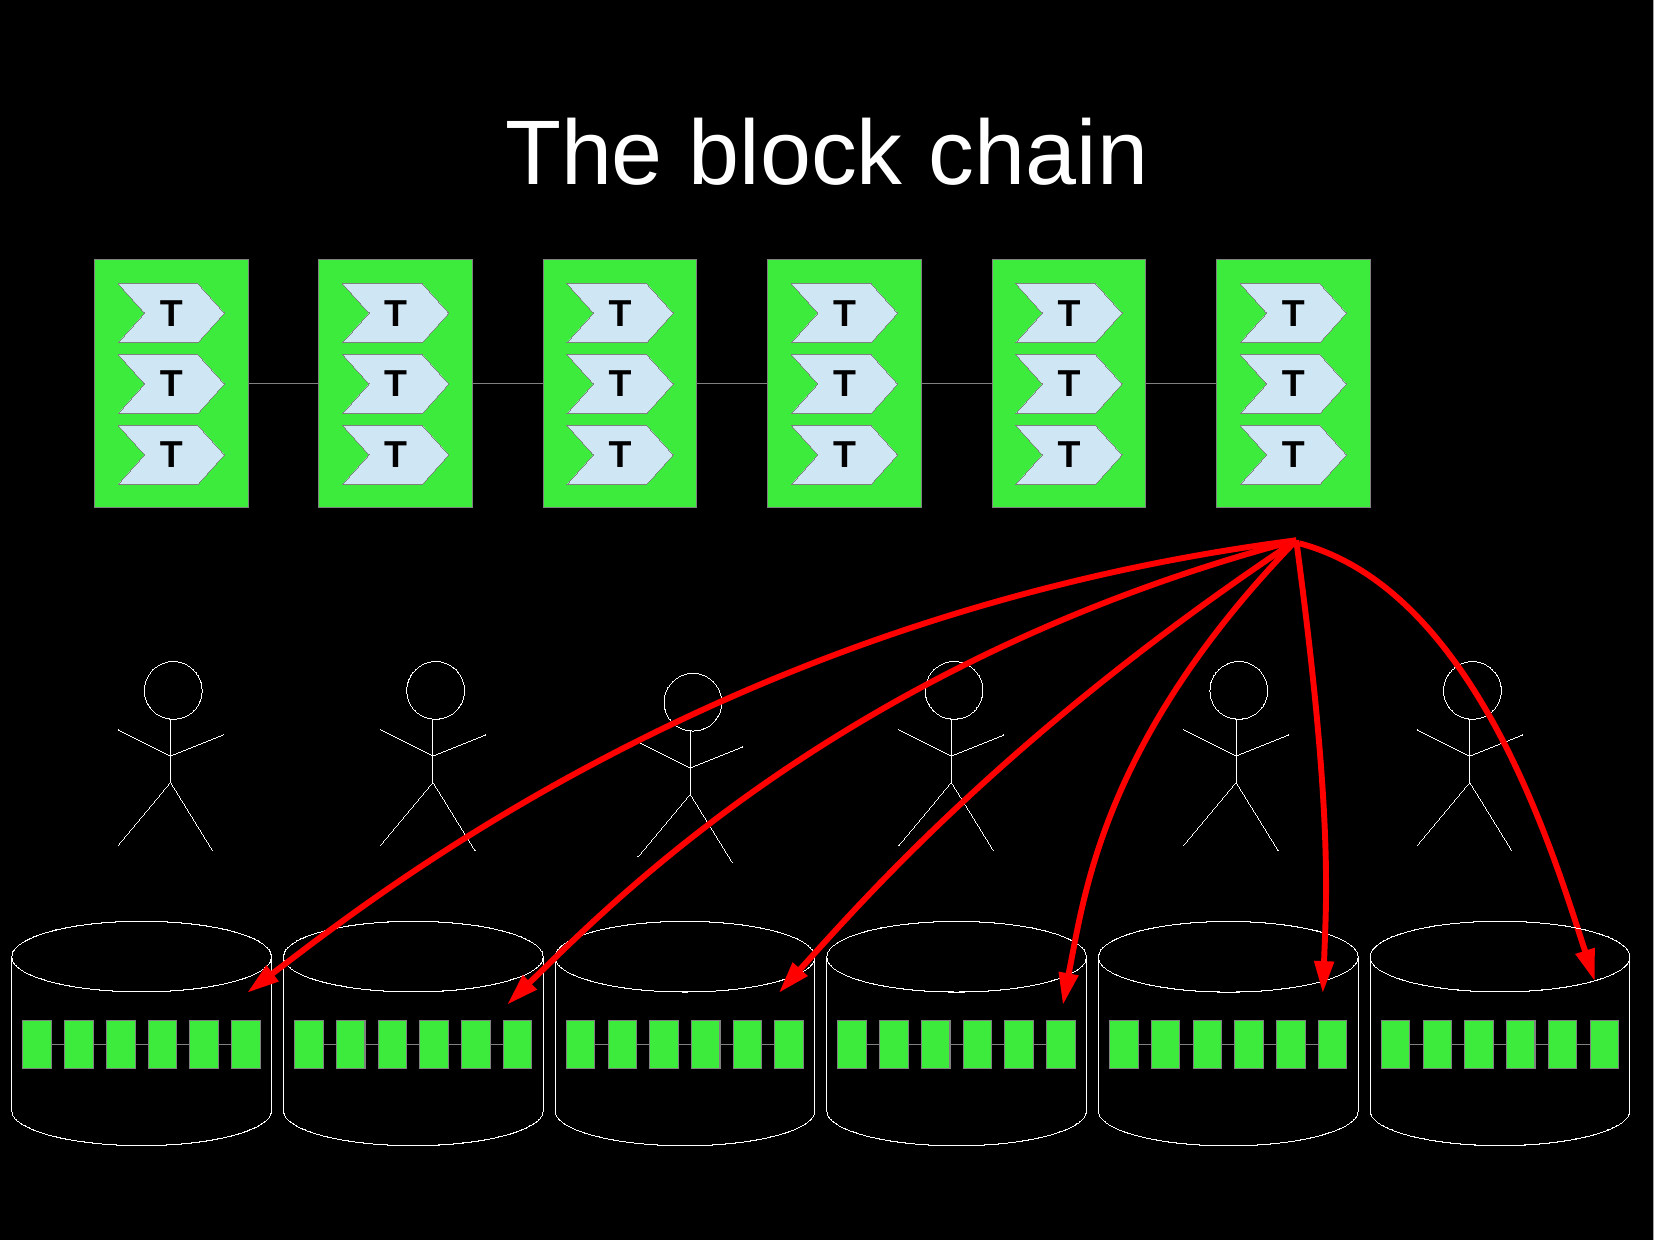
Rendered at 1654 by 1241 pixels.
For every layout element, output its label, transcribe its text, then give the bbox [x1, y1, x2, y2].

text_box T [118, 425, 225, 485]
text_box [879, 1020, 909, 1069]
text_box [921, 1020, 951, 1069]
text_box T [342, 283, 449, 343]
text_box T [342, 354, 449, 414]
text_box [1423, 1020, 1452, 1069]
text_box [1548, 1020, 1577, 1069]
text_box [767, 259, 922, 508]
text_box T [342, 425, 449, 485]
text_box [378, 1020, 407, 1069]
text_box T [791, 354, 898, 414]
text_box [1151, 1020, 1180, 1069]
text_box [608, 1020, 637, 1069]
text_box [231, 1020, 261, 1069]
text_box T [791, 283, 898, 343]
text_box [336, 1020, 366, 1069]
text_box [189, 1020, 219, 1069]
text_box [543, 259, 697, 508]
text_box [649, 1020, 679, 1069]
text_box T [566, 354, 674, 414]
text_box T [1015, 425, 1123, 485]
text_box T [1240, 354, 1347, 414]
text_box T [1015, 354, 1123, 414]
text_box [566, 1020, 595, 1069]
text_box [1193, 1020, 1222, 1069]
text_box [461, 1020, 491, 1069]
text_box [1109, 1020, 1139, 1069]
text_box T [118, 354, 225, 414]
text_box [318, 259, 473, 508]
text_box [963, 1020, 992, 1069]
text_box T [1015, 283, 1123, 343]
text_box [106, 1020, 136, 1069]
text_box T [566, 425, 674, 485]
text_box [503, 1020, 532, 1069]
text_box [419, 1020, 449, 1069]
text_box [774, 1020, 804, 1069]
text_box T [118, 283, 225, 343]
text_box [691, 1020, 721, 1069]
text_box T [566, 283, 674, 343]
text_box [1046, 1020, 1076, 1069]
text_box T [791, 425, 898, 485]
text_box T [1240, 425, 1347, 485]
text_box [294, 1020, 324, 1069]
title The block chain [82, 49, 1571, 257]
text_box [94, 259, 249, 508]
text_box [733, 1020, 762, 1069]
text_box [837, 1020, 867, 1069]
text_box [1464, 1020, 1494, 1069]
text_box [1318, 1020, 1347, 1069]
text_box [1506, 1020, 1536, 1069]
text_box [1004, 1020, 1034, 1069]
text_box [992, 259, 1146, 508]
text_box [64, 1020, 94, 1069]
text_box [148, 1020, 177, 1069]
text_box [1381, 1020, 1410, 1069]
text_box [22, 1020, 52, 1069]
text_box [1234, 1020, 1264, 1069]
text_box [1590, 1020, 1619, 1069]
text_box [1216, 259, 1371, 508]
text_box T [1240, 283, 1347, 343]
text_box [1276, 1020, 1306, 1069]
